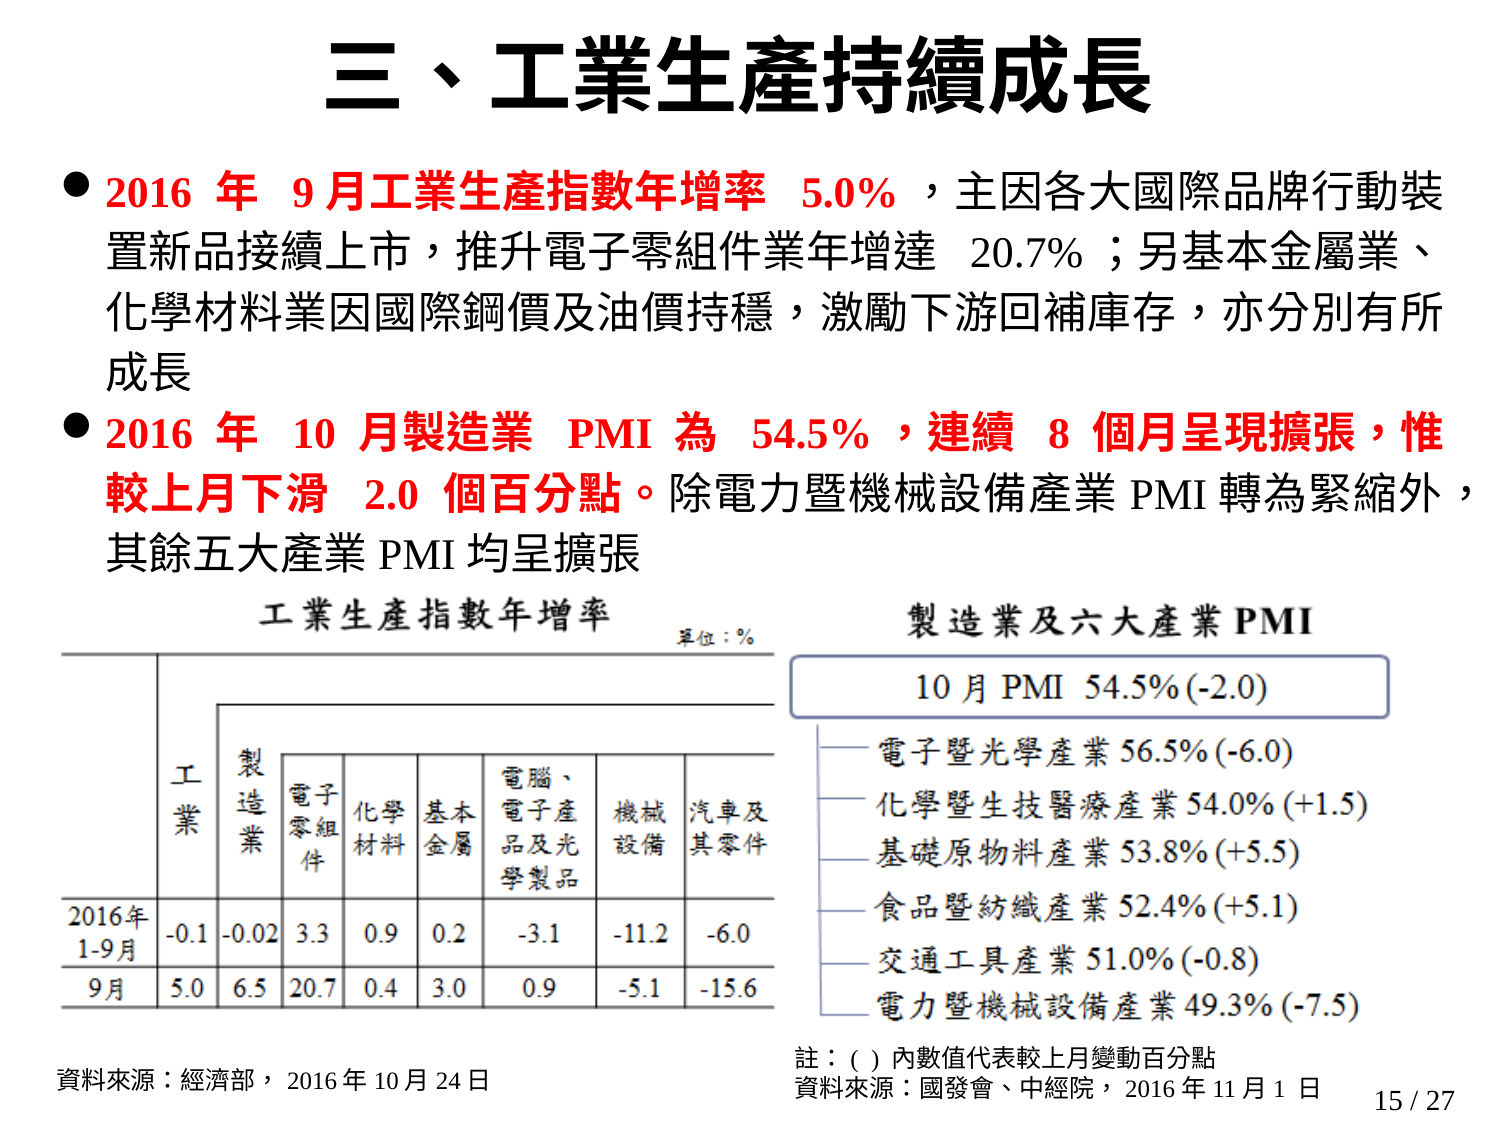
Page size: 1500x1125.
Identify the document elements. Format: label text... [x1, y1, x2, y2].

text_box 2016 年 9月工業生產指數年增率 5.0%，主因各大國際品牌行動裝置新品接續上市，推升電子零組件業年增達 20.7%；另基本金屬業、化學材料業因國際鋼價及油價持穩，激勵下游回補庫存，亦分別有所成長 2016 年 10 月製造業 PMI 為 54.5%，連續 8 個月呈現擴張，惟較上月下滑 2.0 個百分點。除電力暨機械設備產業PMI轉為緊縮外，其餘五大產業PMI均呈擴張 [0, 138, 1477, 489]
text_box 註：( ) 內數值代表較上月變動百分點 資料來源：國發會、中經院，2016年11月1 日 [779, 1040, 1388, 1110]
picture [53, 578, 1443, 1040]
text_box 三、工業生產持續成長 [0, 0, 1477, 151]
text_box 資料來源：經濟部，2016年10月24日 [41, 1058, 828, 1101]
